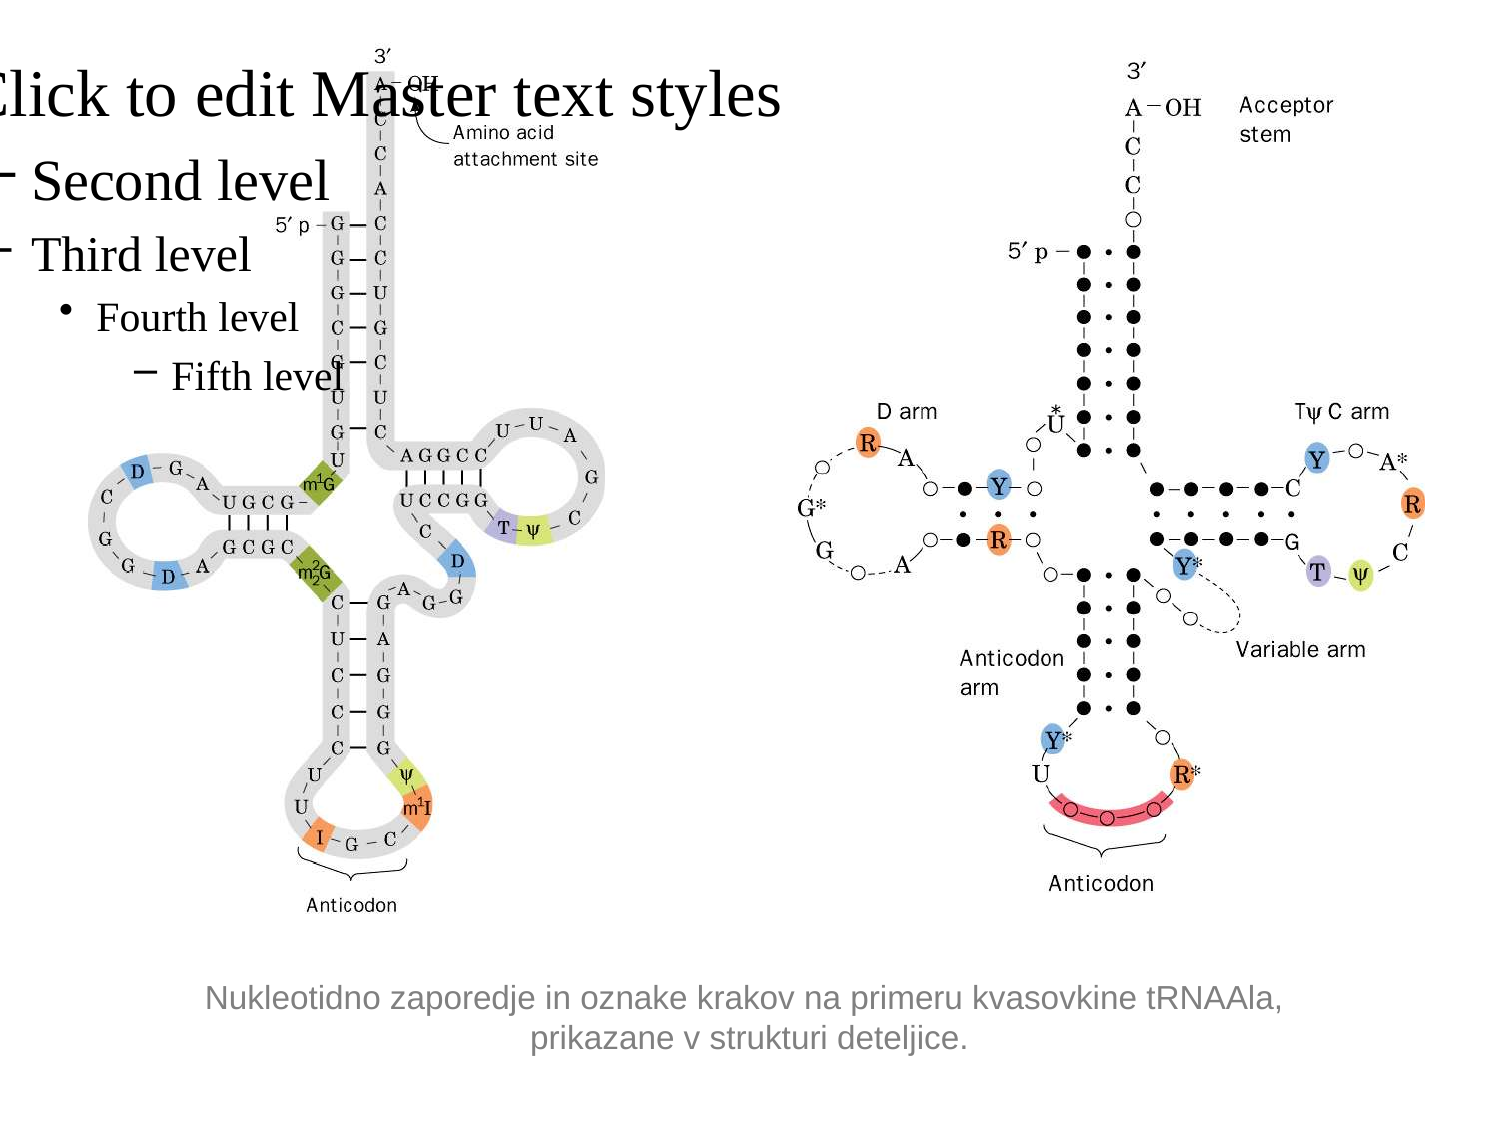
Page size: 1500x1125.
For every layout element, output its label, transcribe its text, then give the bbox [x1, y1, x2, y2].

title Nukleotidno zaporedje in oznake krakov na primeru kvasovkine tRNAAla, prikazane v strukturi deteljice. [112, 964, 1388, 1069]
picture [88, 42, 605, 917]
picture [797, 54, 1425, 893]
